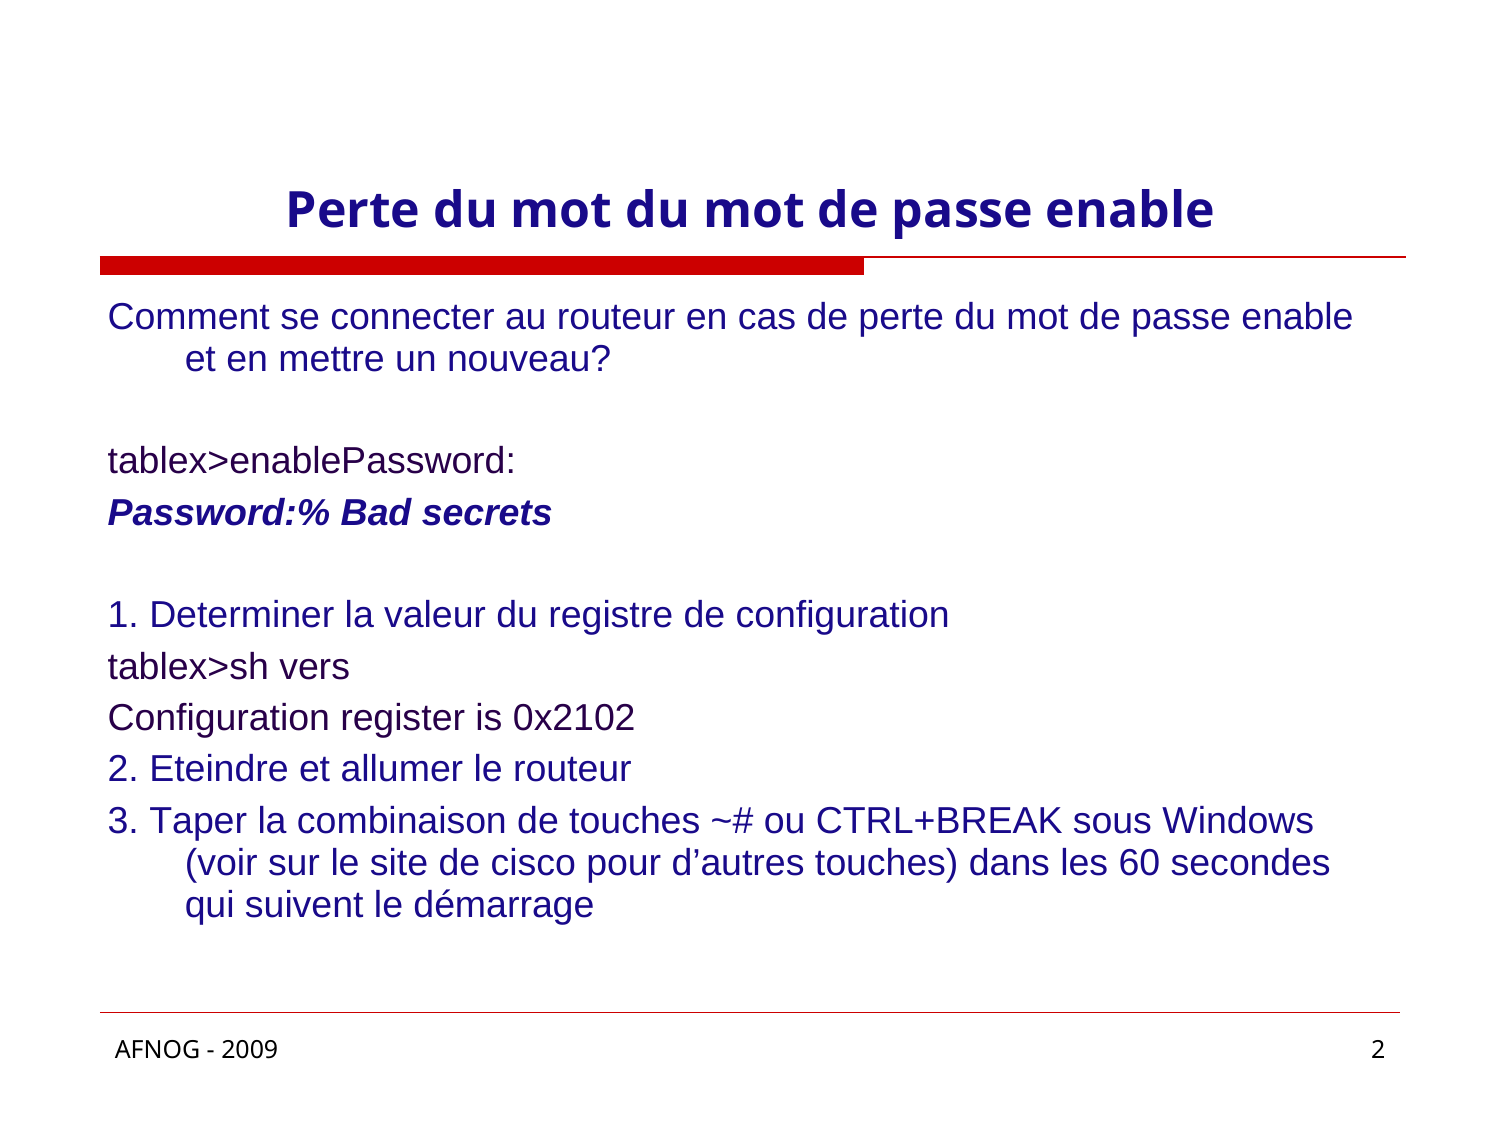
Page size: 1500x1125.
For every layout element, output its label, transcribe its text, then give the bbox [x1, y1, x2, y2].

title Perte du mot du mot de passe enable [94, 49, 1407, 250]
list Comment se connecter au routeur en cas de perte du mot de passe enable et en mettre un nouveau? tablex>enablePassword: Password:% Bad secrets 1. Determiner la valeur du registre de configuration tablex>sh vers Configuration register is 0x2102 2. Eteindre et allumer le routeur 3. Taper la combinaison de touches ~# ou CTRL+BREAK sous Windows (voir sur le site de cisco pour d’autres touches) dans les 60 secondes qui suivent le démarrage [92, 287, 1406, 988]
